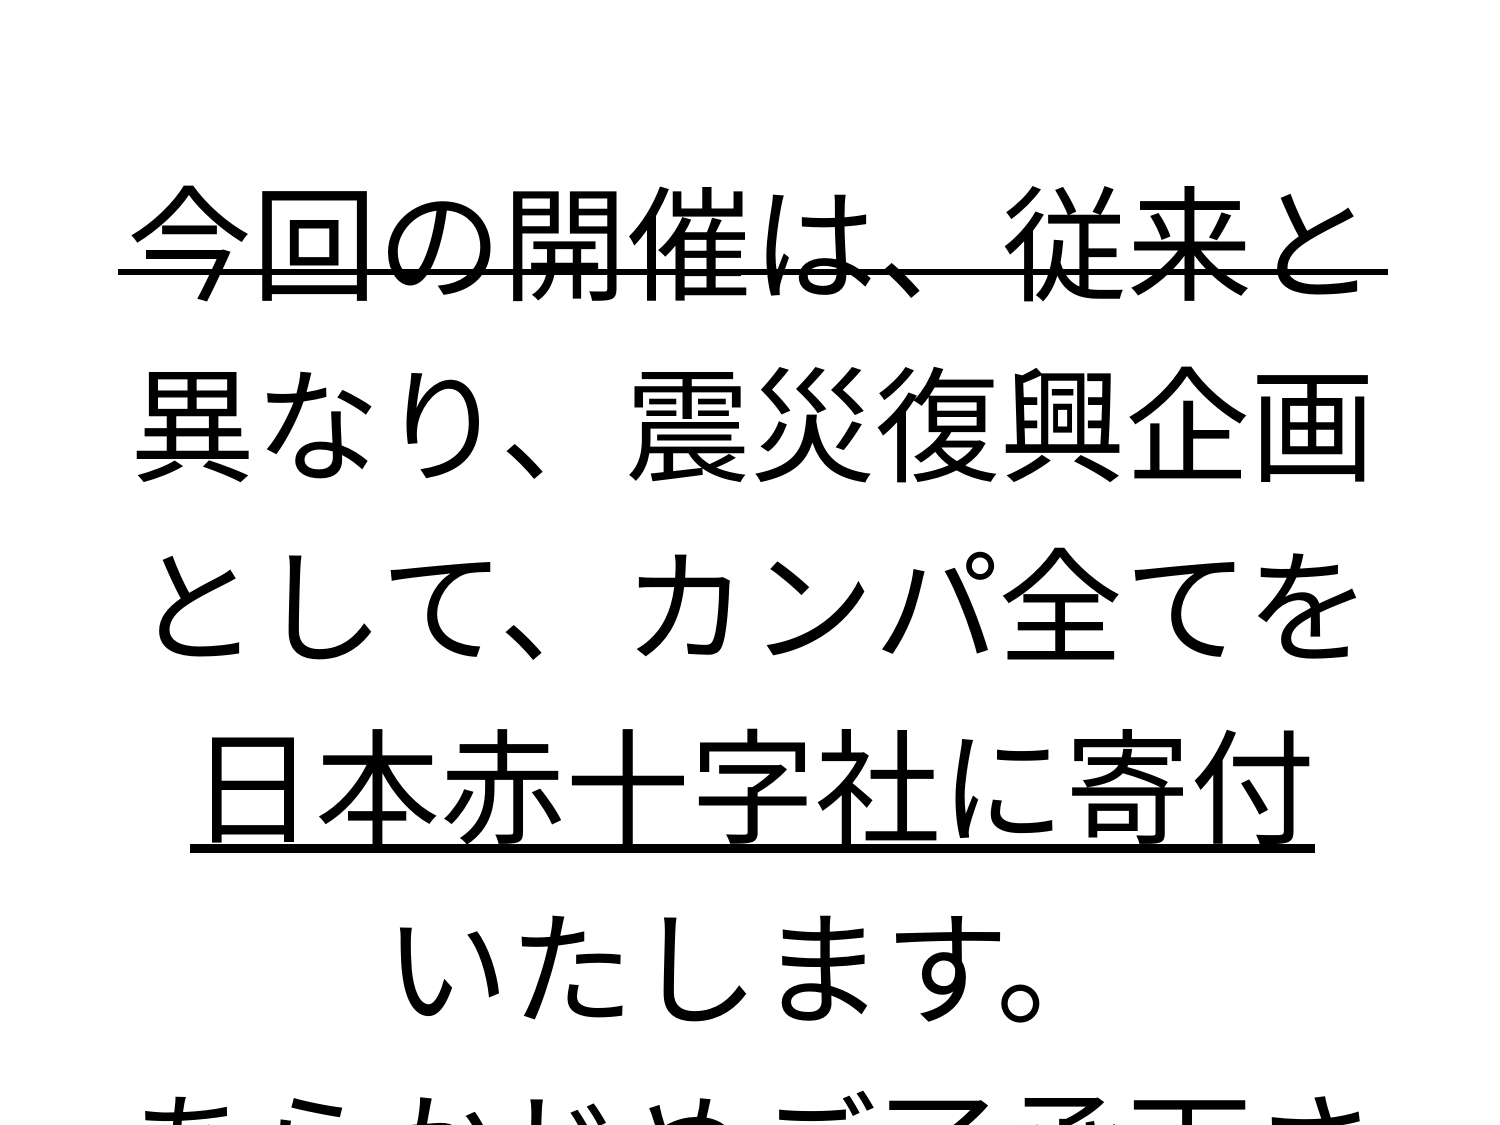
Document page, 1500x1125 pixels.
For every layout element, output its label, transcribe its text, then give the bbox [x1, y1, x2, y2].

title お知らせ 今回の開催は、従来と 異なり、震災復興企画 として、カンパ全てを 日本赤十字社に寄付 いたします。 あらかじめご了承下さい。 [59, 44, 1447, 1093]
